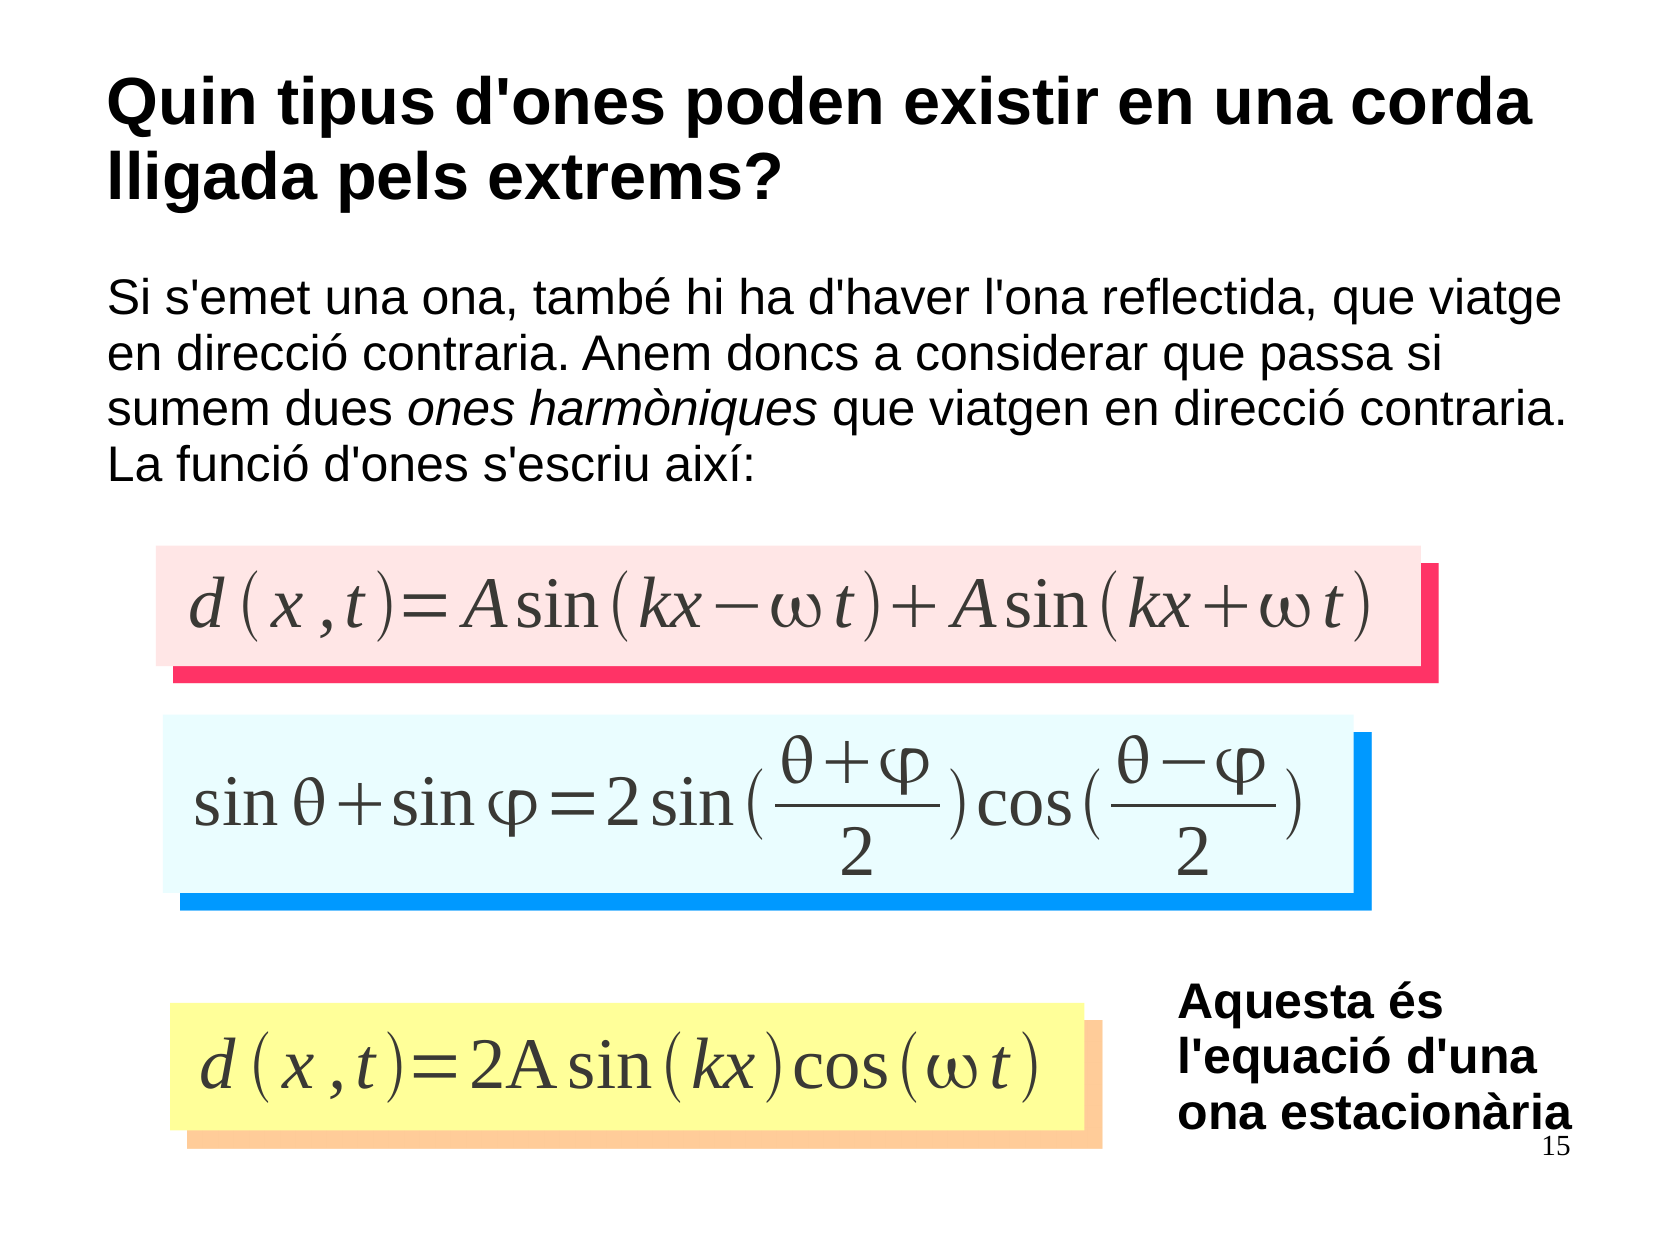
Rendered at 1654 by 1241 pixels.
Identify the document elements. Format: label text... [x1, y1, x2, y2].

chart [191, 1024, 1048, 1108]
chart [187, 719, 1311, 892]
text_box [155, 545, 1421, 667]
text_box Quin tipus d'ones poden existir en una corda lligada pels extrems? [92, 56, 1560, 222]
text_box [162, 714, 1354, 893]
text_box [170, 1002, 1085, 1131]
text_box Si s'emet una ona, també hi ha d'haver l'ona reflectida, que viatge en direcció contraria. Anem doncs a considerar que passa si sumem dues ones harmòniques que viatgen en direcció contraria. La funció d'ones s'escriu així: [92, 261, 1623, 500]
chart [180, 563, 1381, 647]
text_box Aquesta és l'equació d'una ona estacionària [1163, 965, 1599, 1148]
